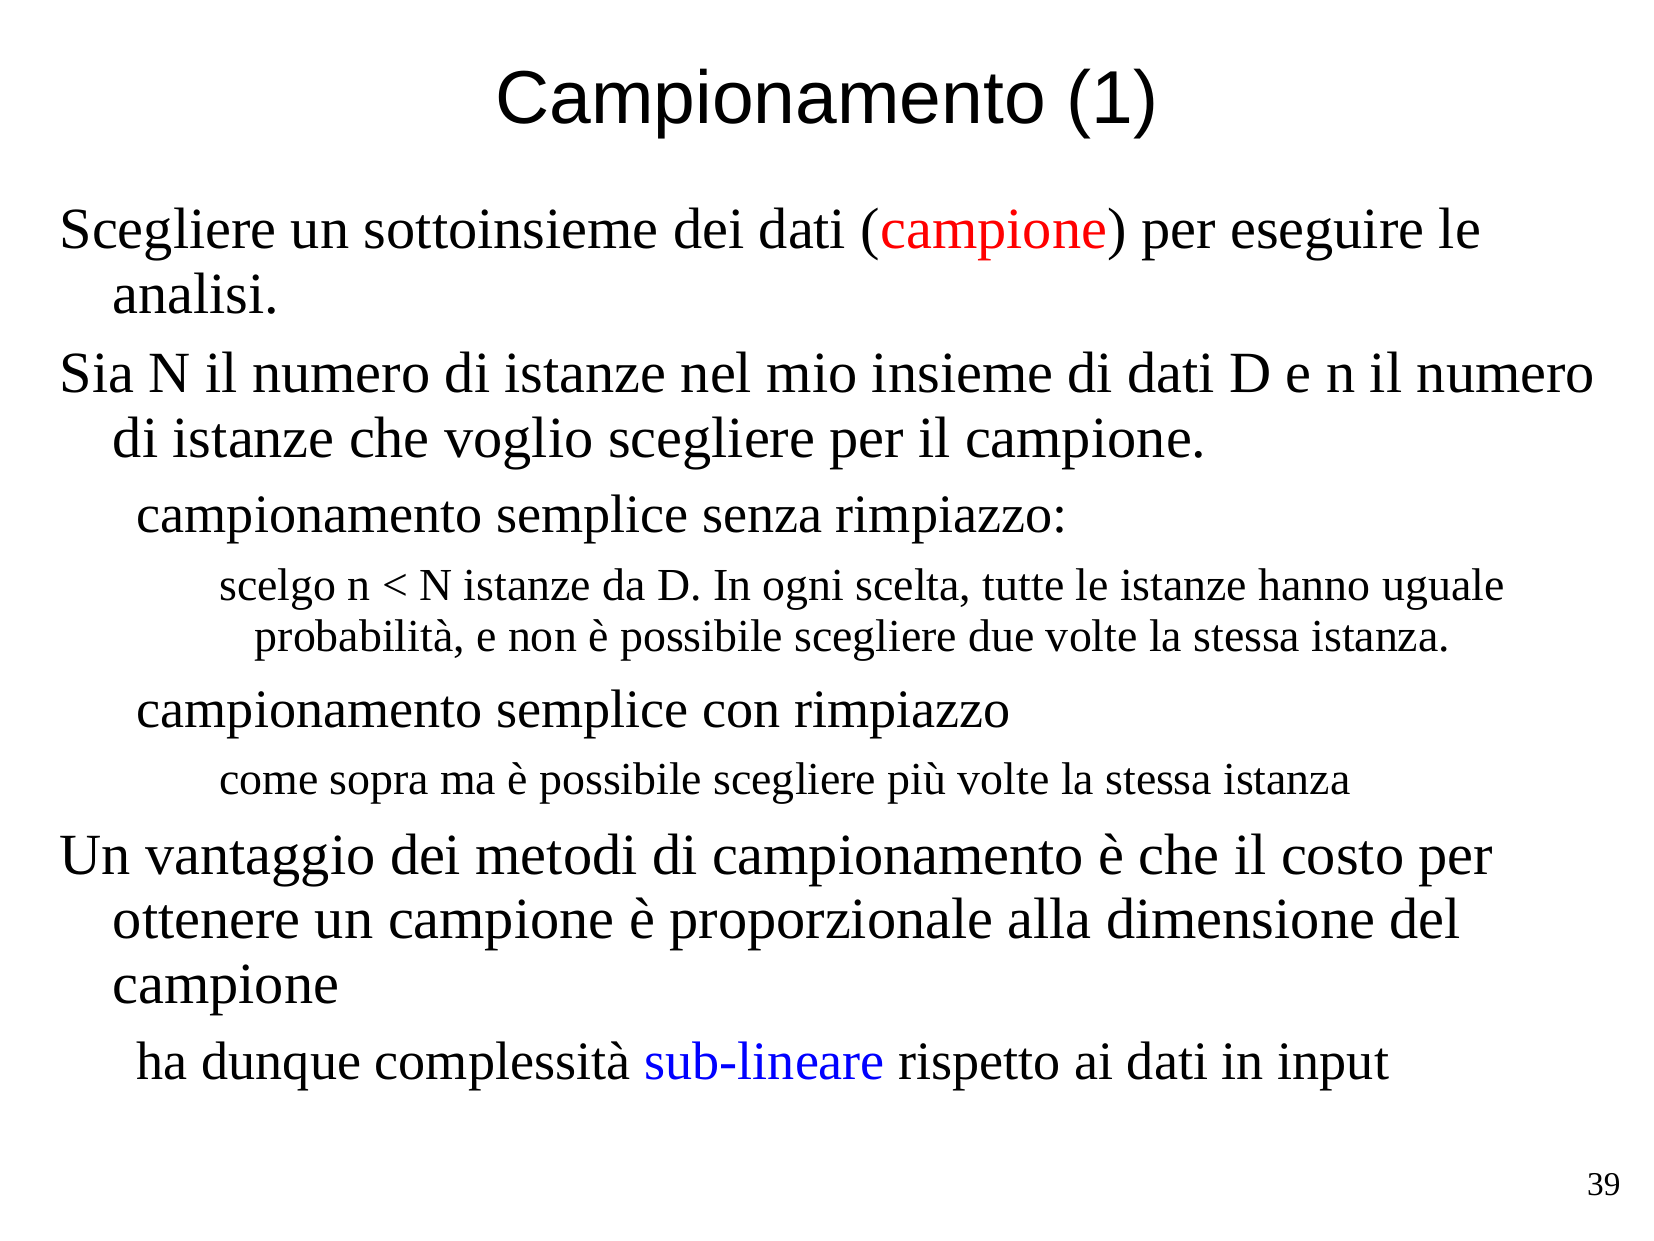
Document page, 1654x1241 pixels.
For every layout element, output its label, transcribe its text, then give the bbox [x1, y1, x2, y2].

title Campionamento (1) [37, 30, 1617, 166]
list Scegliere un sottoinsieme dei dati (campione) per eseguire le analisi. Sia N il numero di istanze nel mio insieme di dati D e n il numero di istanze che voglio scegliere per il campione. campionamento semplice senza rimpiazzo: scelgo n < N istanze da D. In ogni scelta, tutte le istanze hanno uguale probabilità, e non è possibile scegliere due volte la stessa istanza. campionamento semplice con rimpiazzo come sopra ma è possibile scegliere più volte la stessa istanza Un vantaggio dei metodi di campionamento è che il costo per ottenere un campione è proporzionale alla dimensione del campione ha dunque complessità sub-lineare rispetto ai dati in input [42, 196, 1612, 1187]
